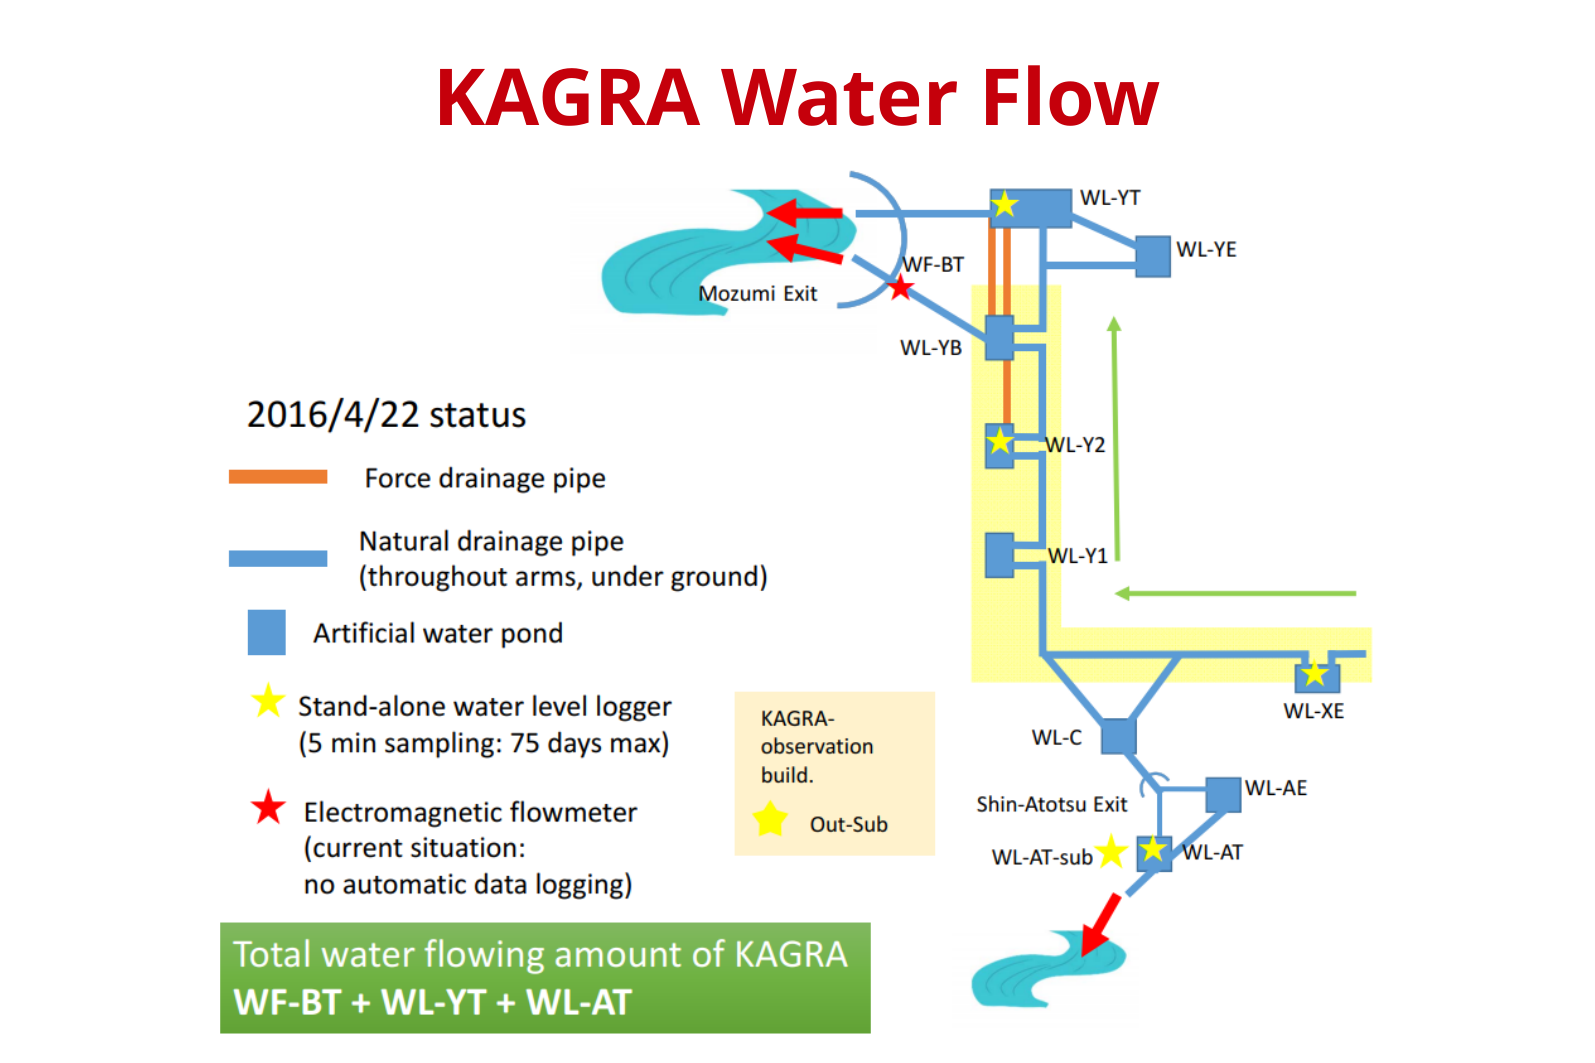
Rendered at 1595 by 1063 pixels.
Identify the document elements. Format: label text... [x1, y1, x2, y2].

title KAGRA Water Flow [79, 42, 1515, 148]
picture [161, 147, 1388, 1045]
